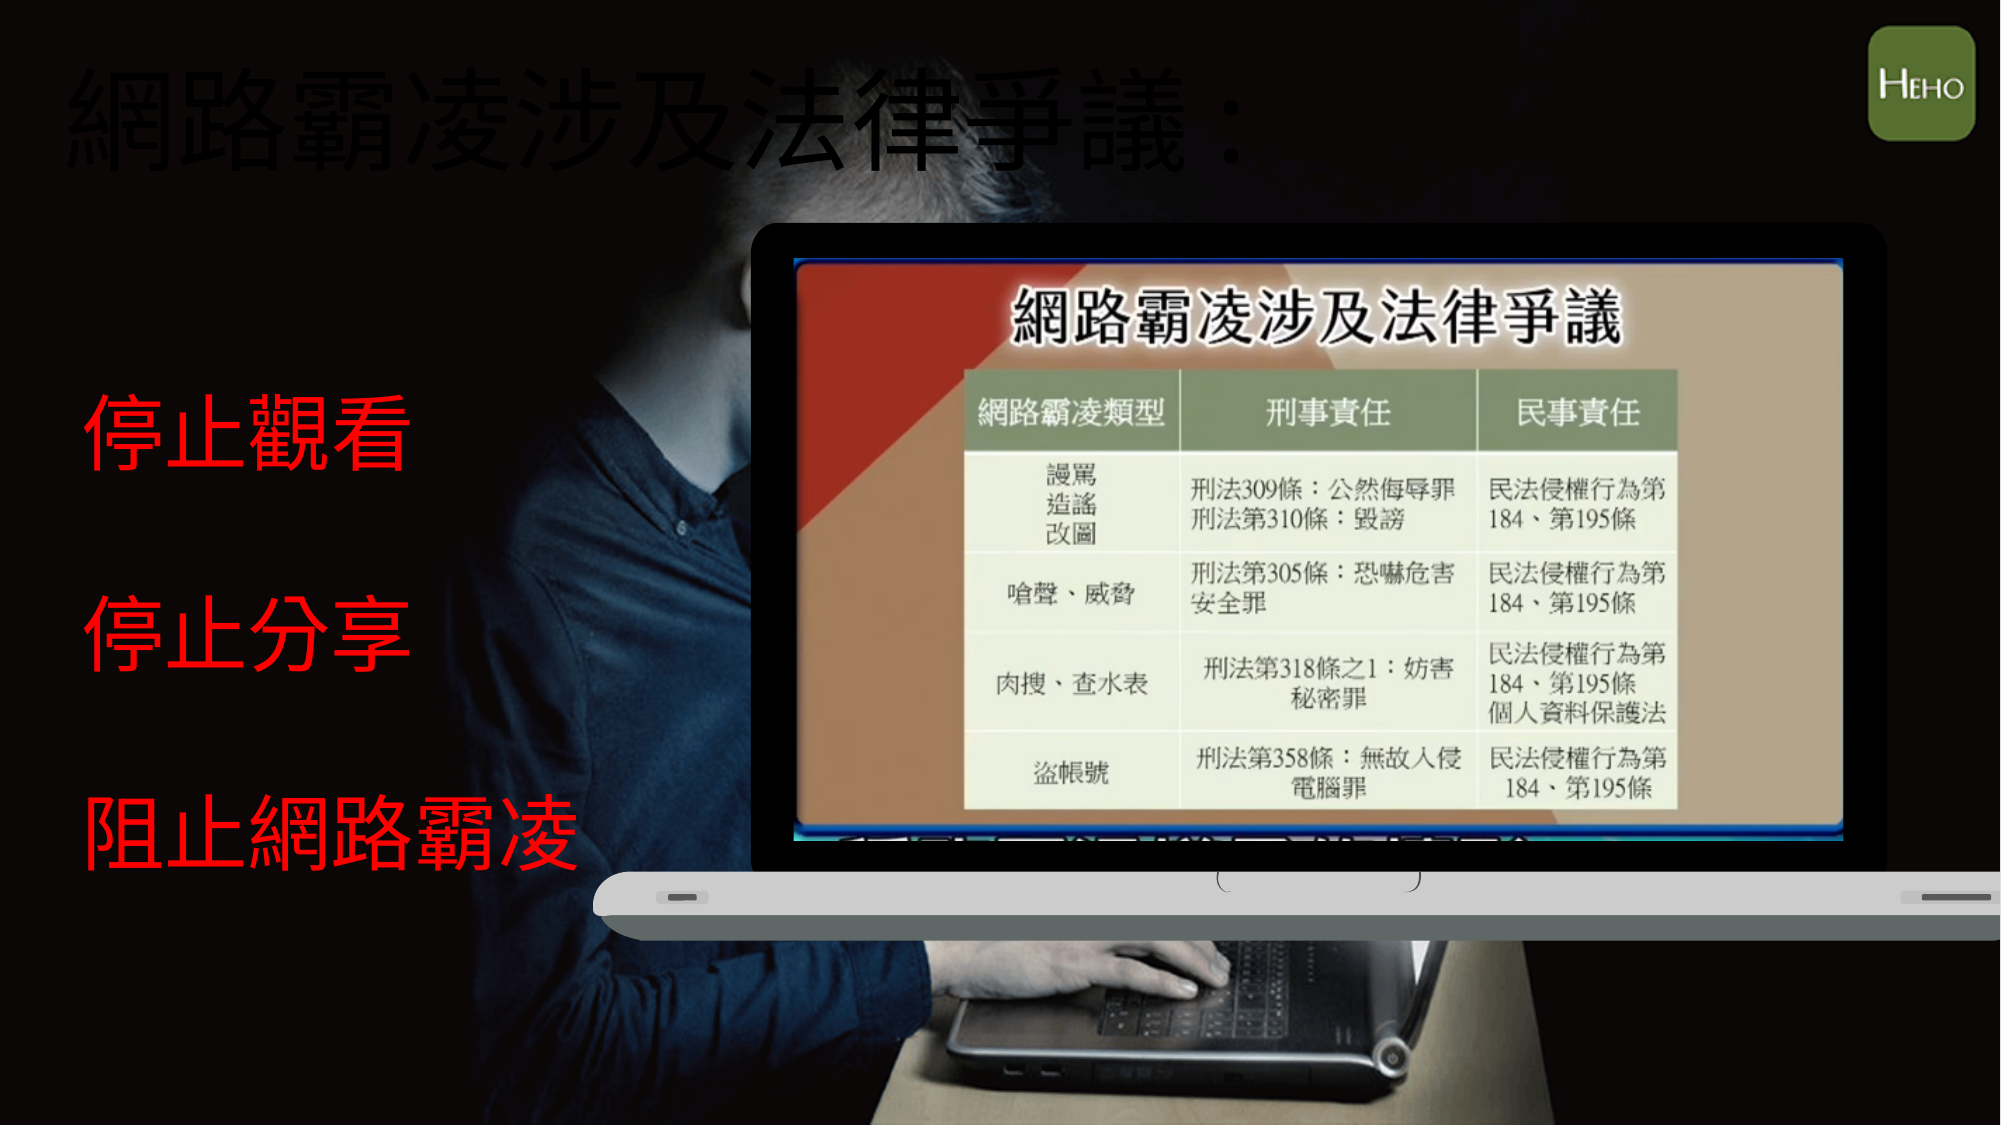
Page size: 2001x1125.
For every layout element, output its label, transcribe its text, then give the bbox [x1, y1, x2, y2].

text_box 網路霸凌涉及法律爭議: [49, 42, 1262, 193]
text_box 停止觀看 停止分享 阻止網路霸凌 [66, 274, 747, 890]
picture [0, 0, 2001, 1125]
text_box [593, 222, 2000, 941]
